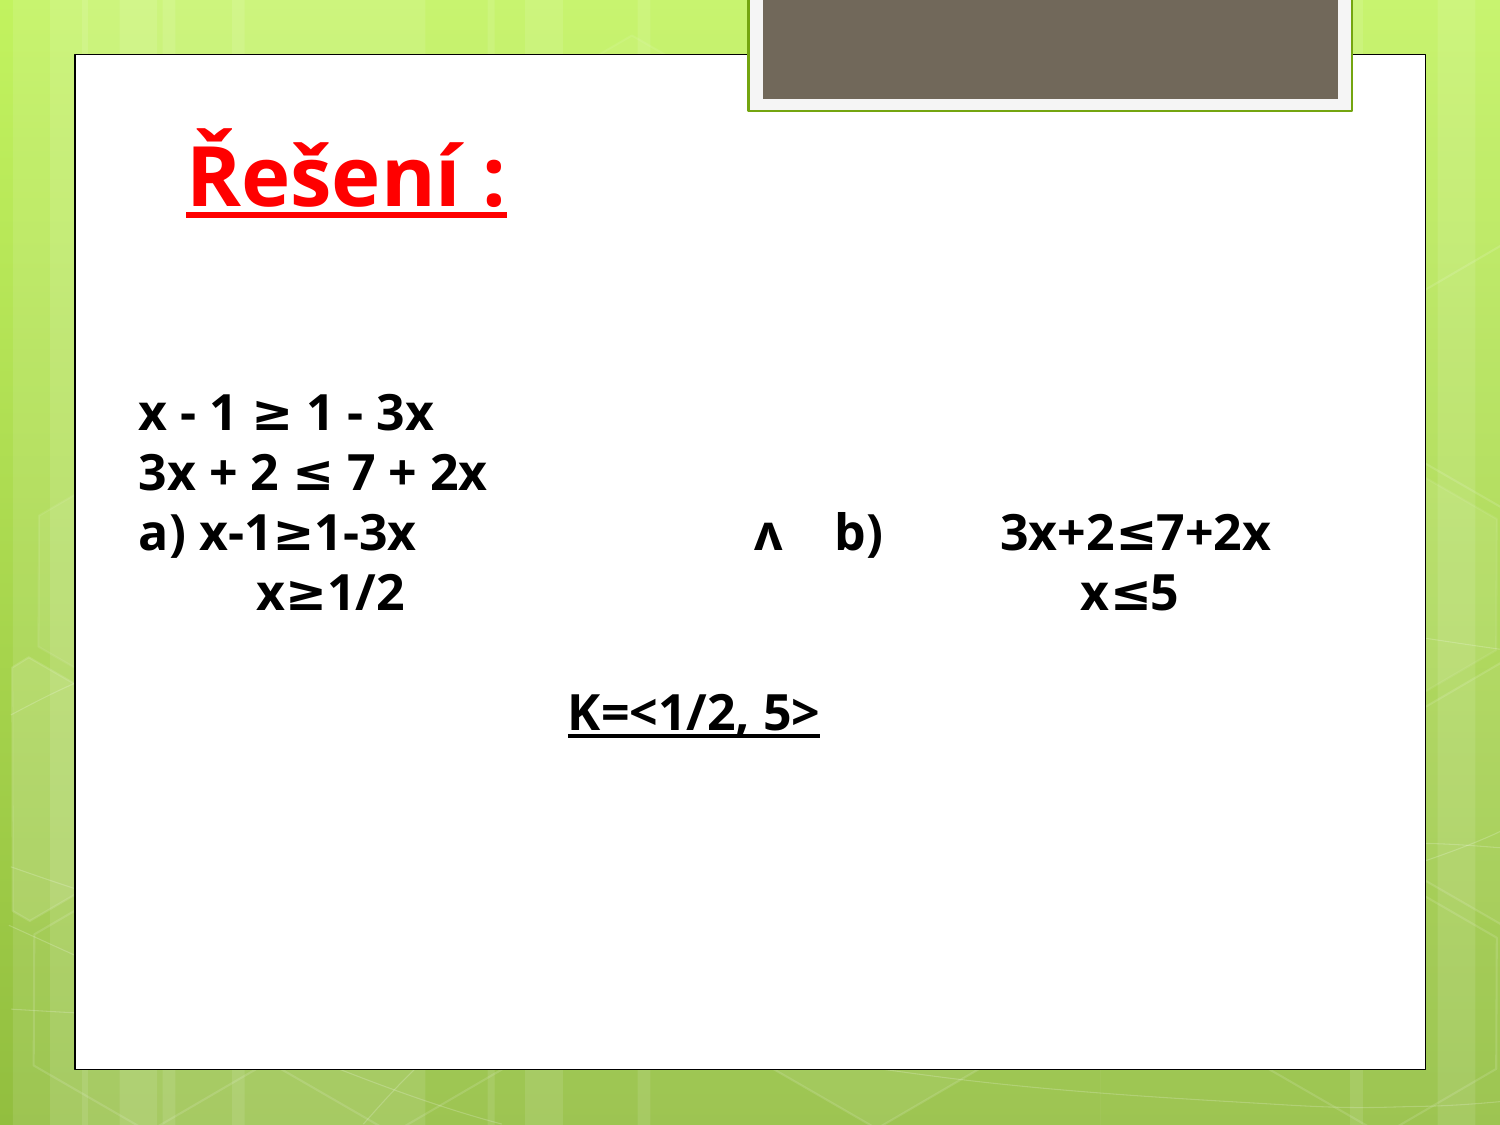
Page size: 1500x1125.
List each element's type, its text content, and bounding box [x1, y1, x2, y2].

text_box x - 1 ≥ 1 - 3x 3x + 2 ≤ 7 + 2x a) x-1≥1-3x ʌ b) 3x+2≤7+2x x≥1/2 x≤5 K=<1/2, 5> [124, 373, 1400, 748]
title Řešení : [171, 42, 1415, 231]
